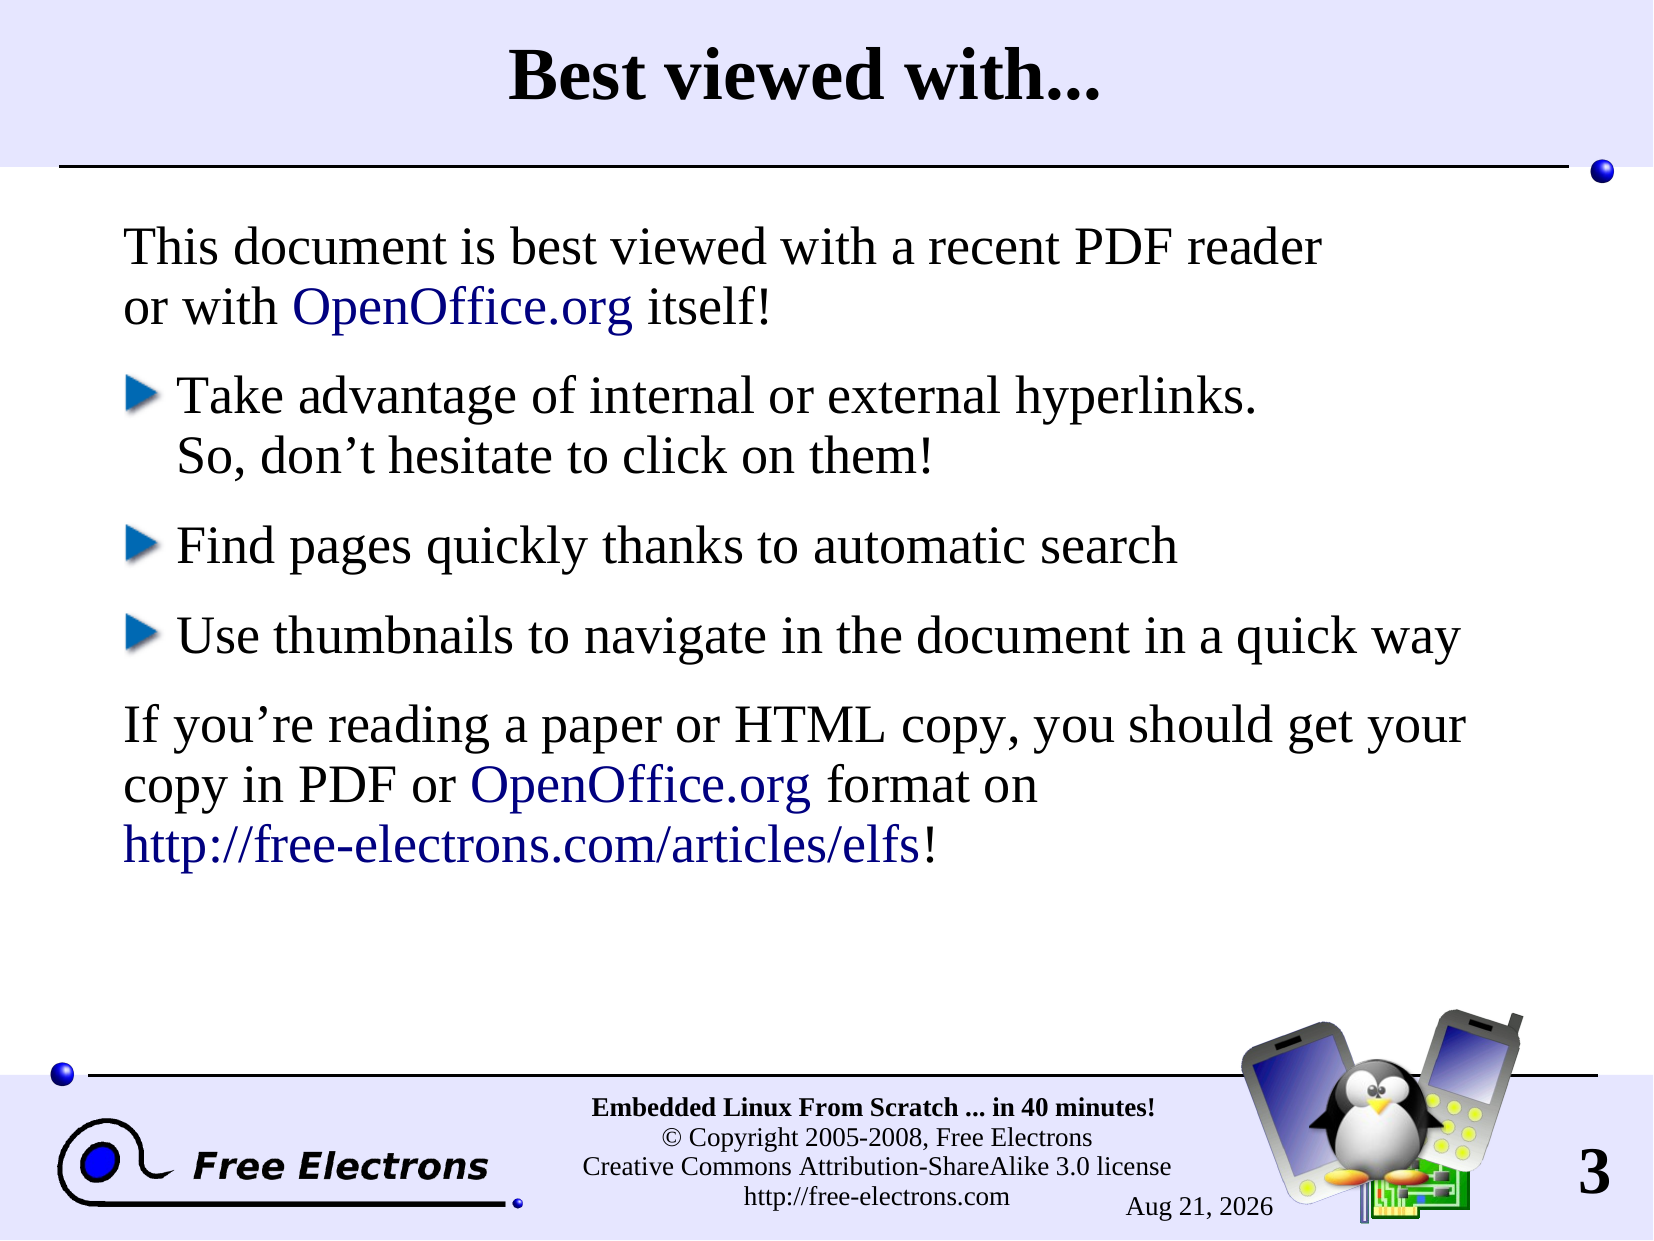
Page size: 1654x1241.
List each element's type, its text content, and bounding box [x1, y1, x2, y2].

title Best viewed with... [60, 18, 1551, 132]
list This document is best viewed with a recent PDF reader or with OpenOffice.org itself! Take advantage of internal or external hyperlinks. So, don’t hesitate to click on them! Find pages quickly thanks to automatic search Use thumbnails to navigate in the document in a quick way If you’re reading a paper or HTML copy, you should get your copy in PDF or OpenOffice.org format on http://free-electrons.com/articles/elfs! [105, 216, 1518, 1066]
picture [1231, 1007, 1538, 1241]
picture [50, 1107, 527, 1216]
